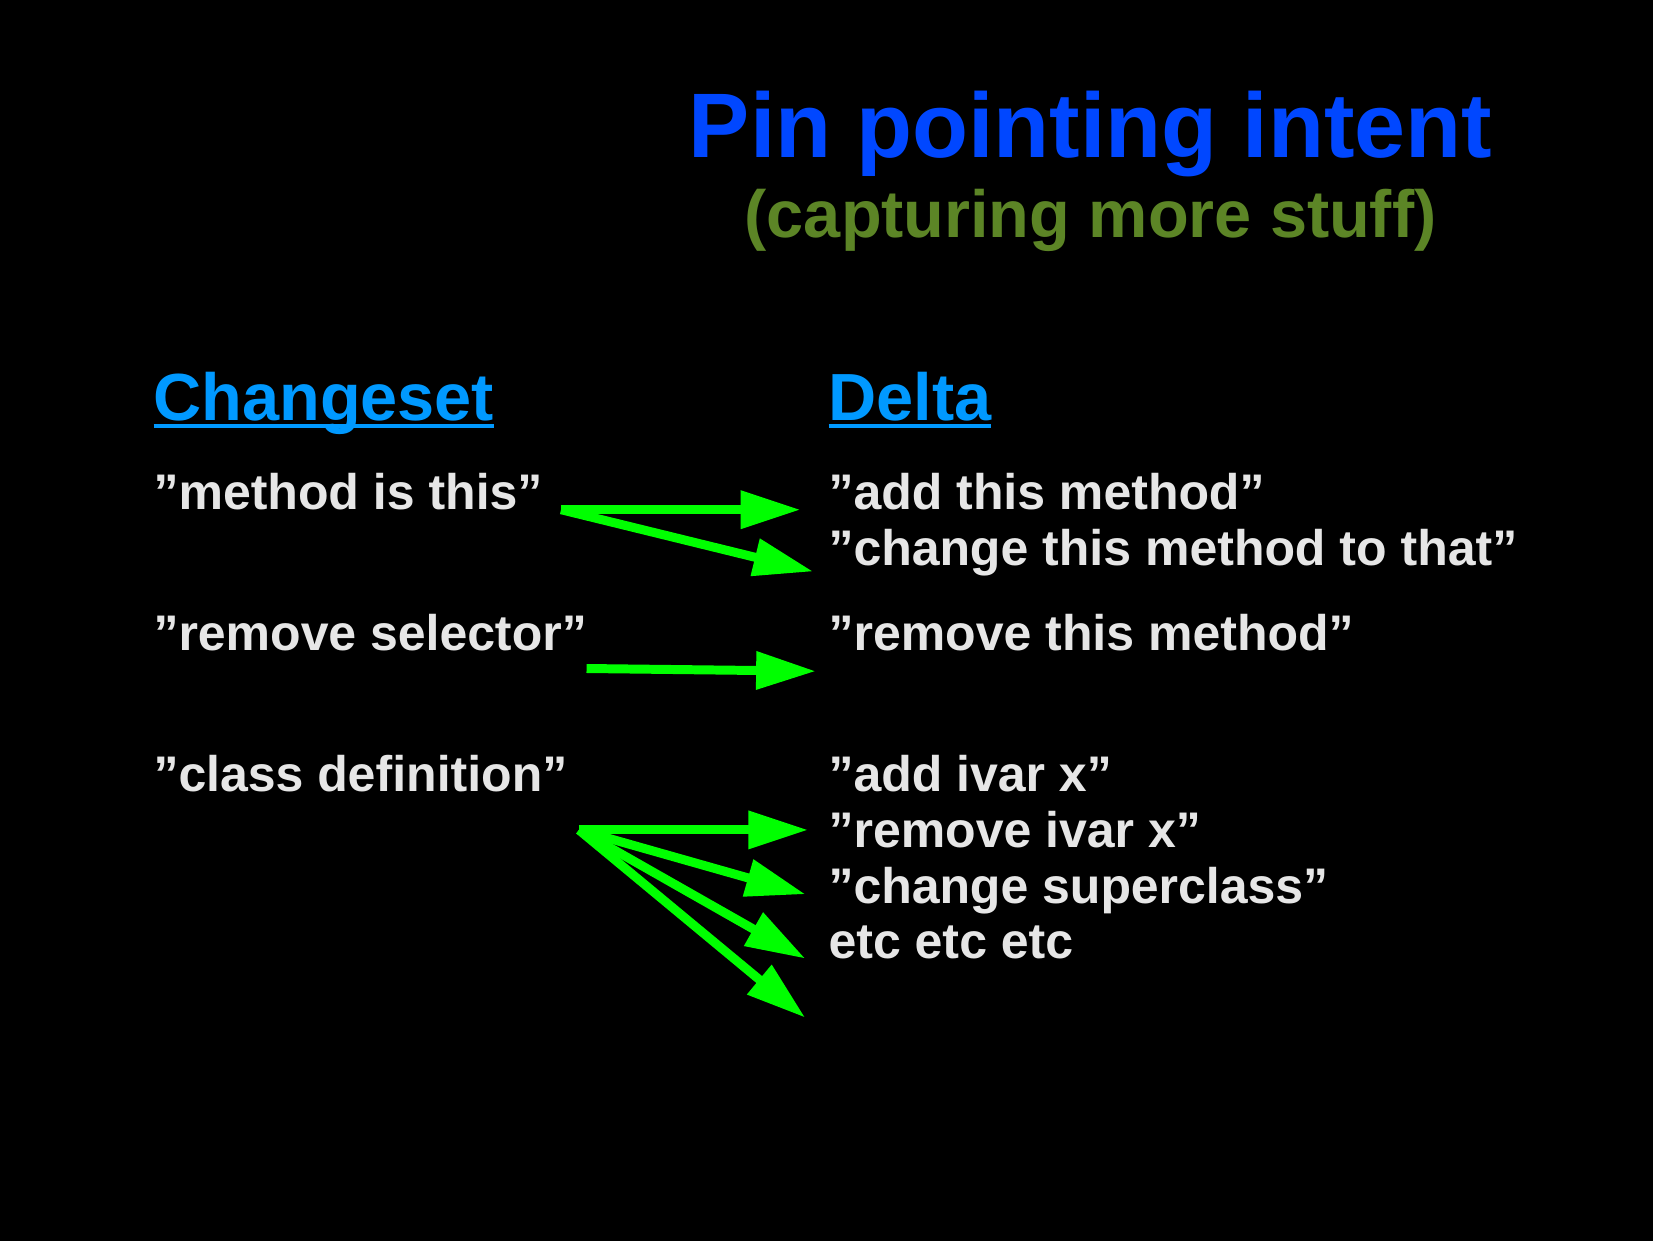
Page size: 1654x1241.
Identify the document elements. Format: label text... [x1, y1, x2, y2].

title Pin pointing intent (capturing more stuff) [607, 49, 1576, 278]
list Changeset Delta ”method is this” ”add this method” ”change this method to that” ”remove selector” ”remove this method” ”class definition” ”add ivar x” ”remove ivar x” ”change superclass” etc etc etc [82, 360, 1571, 1109]
